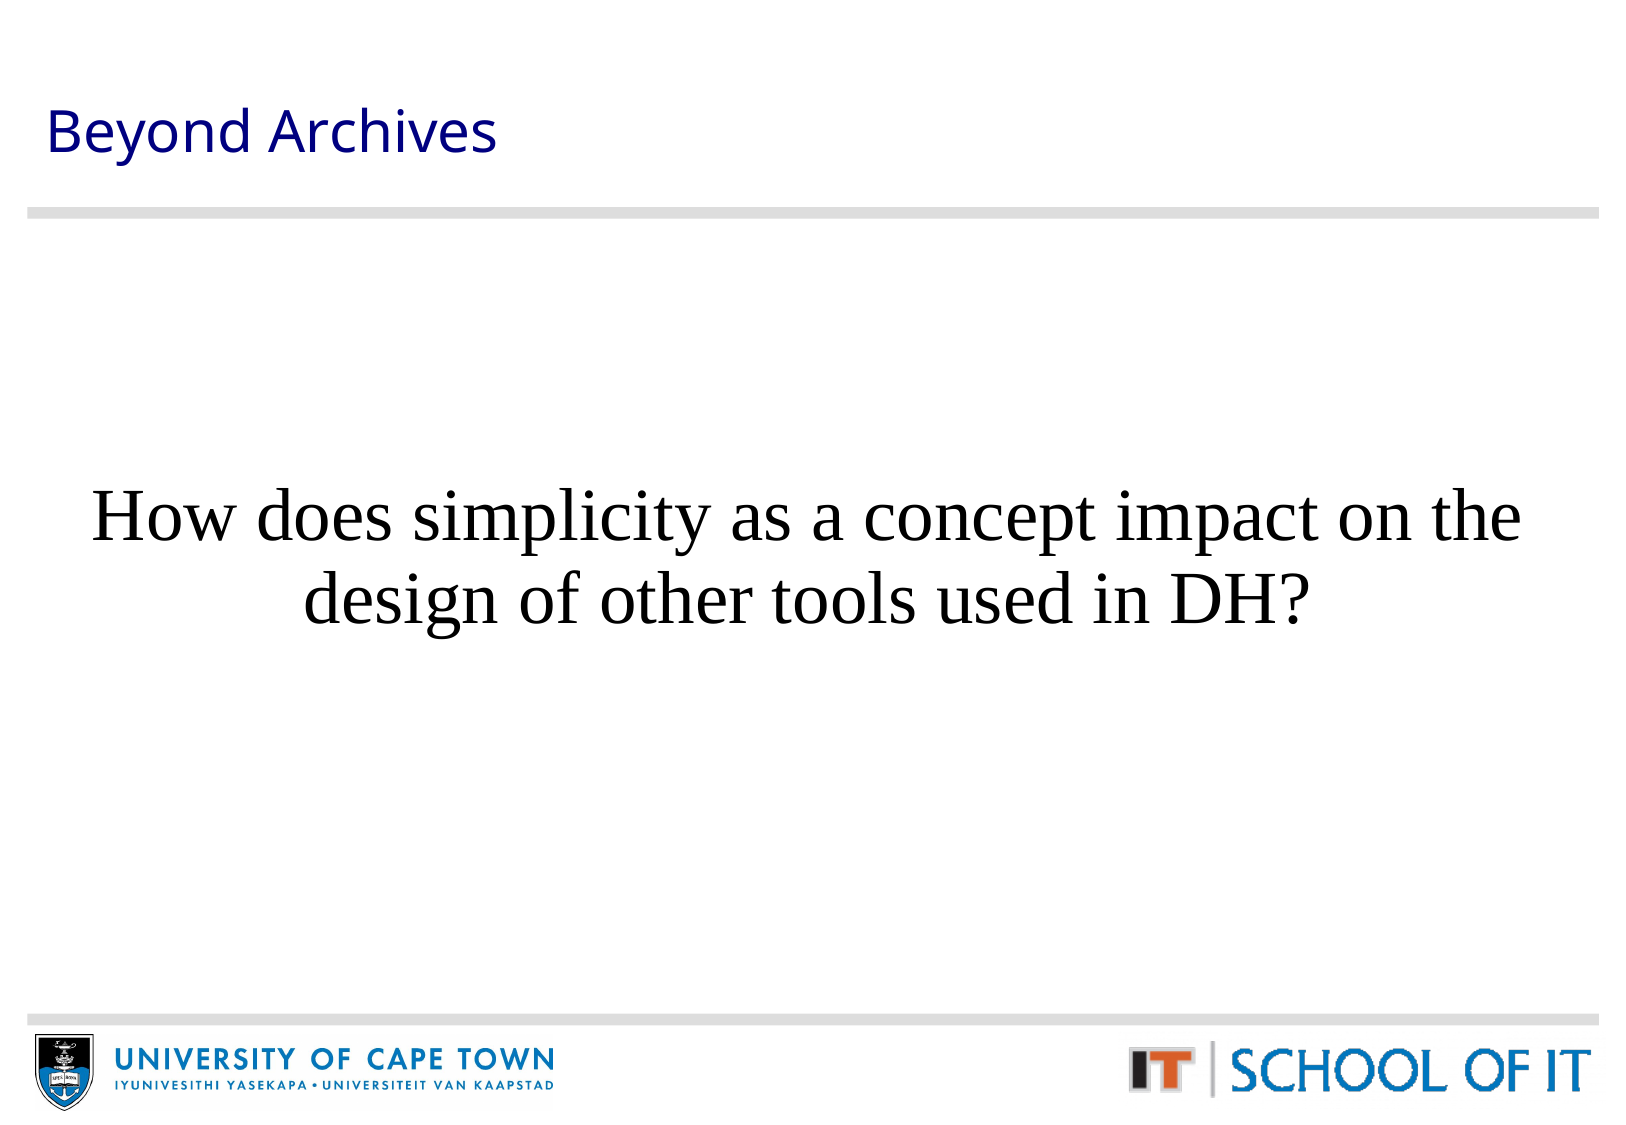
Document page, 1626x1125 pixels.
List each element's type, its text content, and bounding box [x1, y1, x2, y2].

list How does simplicity as a concept impact on the design of other tools used in DH? [36, 236, 1579, 998]
picture [1118, 1030, 1606, 1109]
picture [35, 1034, 553, 1111]
title Beyond Archives [45, 66, 1583, 194]
